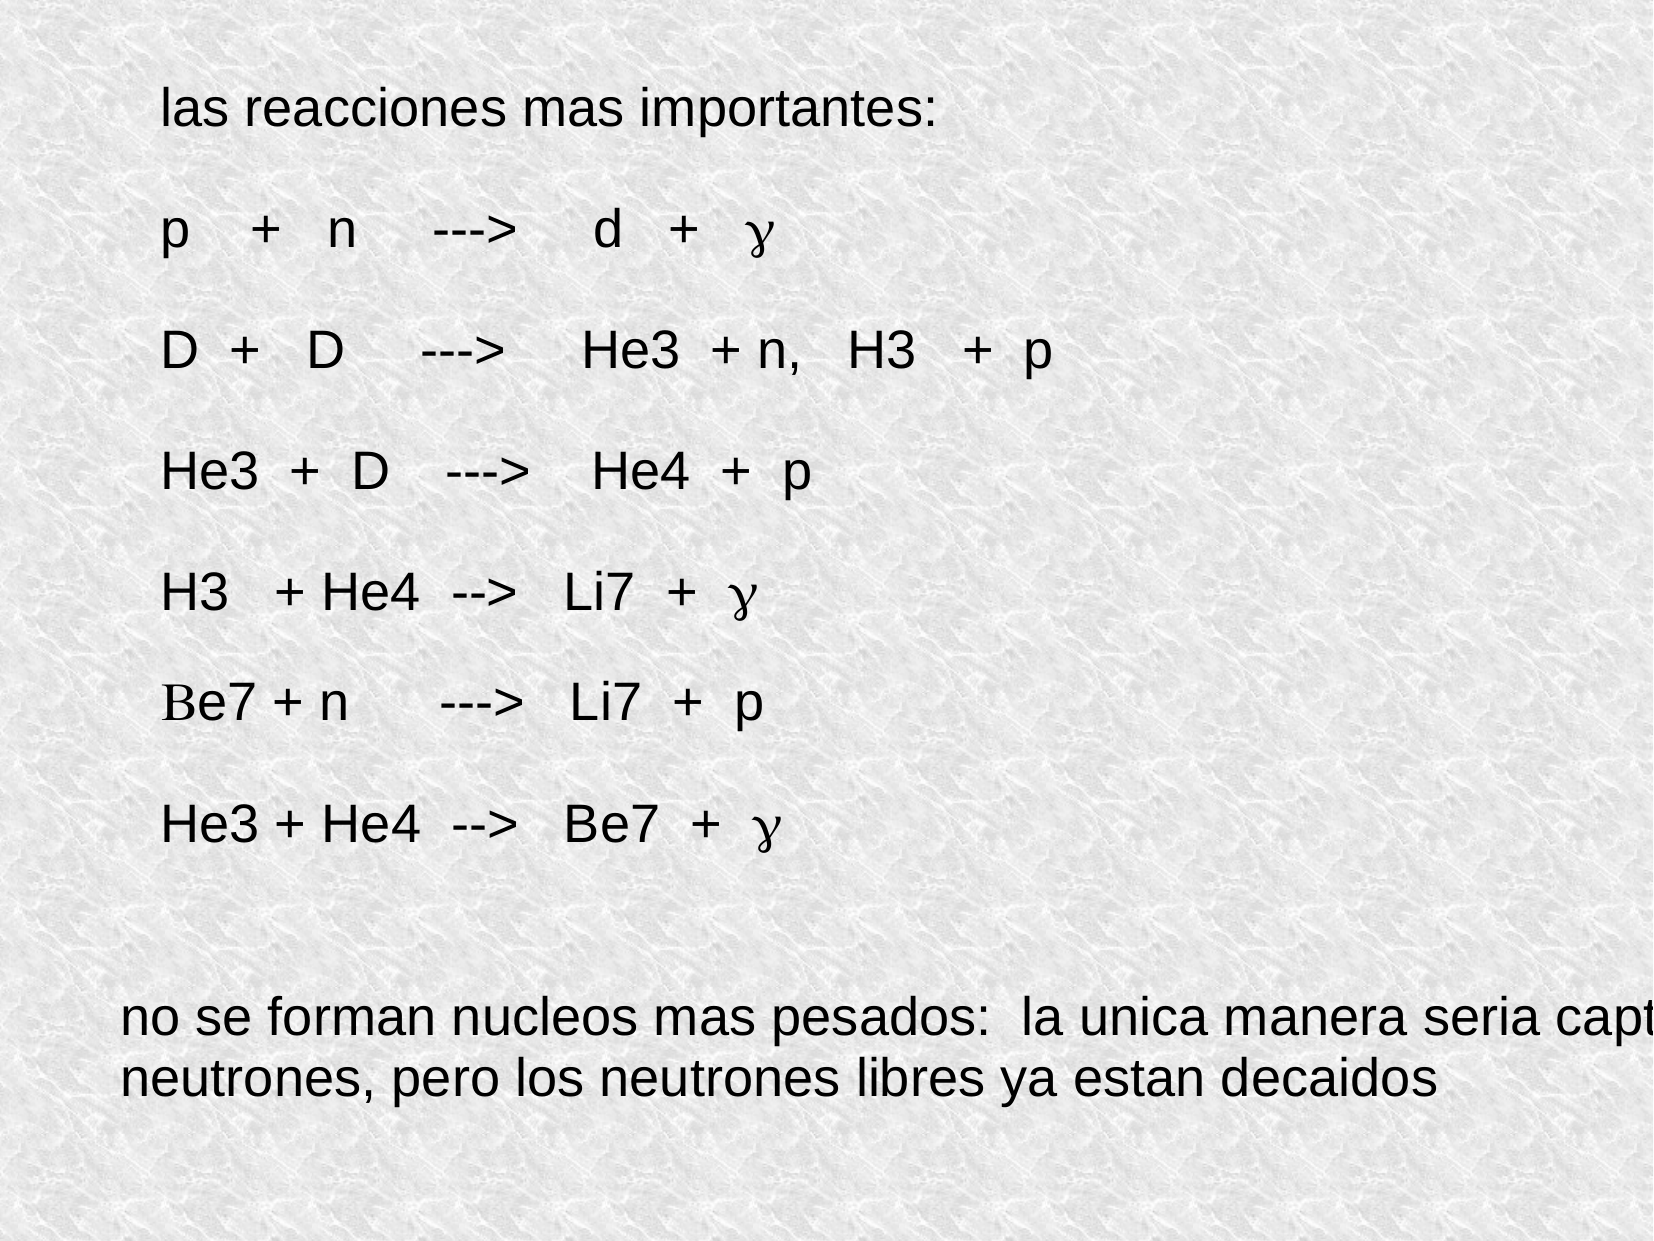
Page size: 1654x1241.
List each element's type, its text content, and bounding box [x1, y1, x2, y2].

picture [0, 0, 1654, 1241]
text_box las reacciones mas importantes: p + n ---> d +  D + D ---> He3 + n, H3 + p He3 + D ---> He4 + p H3 + He4 --> Li7 +  Be7 + n ---> Li7 + p He3 + He4 --> Be7 +  [145, 69, 1020, 969]
text_box no se forman nucleos mas pesados: la unica manera seria capturar neutrones, pero los neutrones libres ya estan decaidos [105, 979, 1576, 1126]
